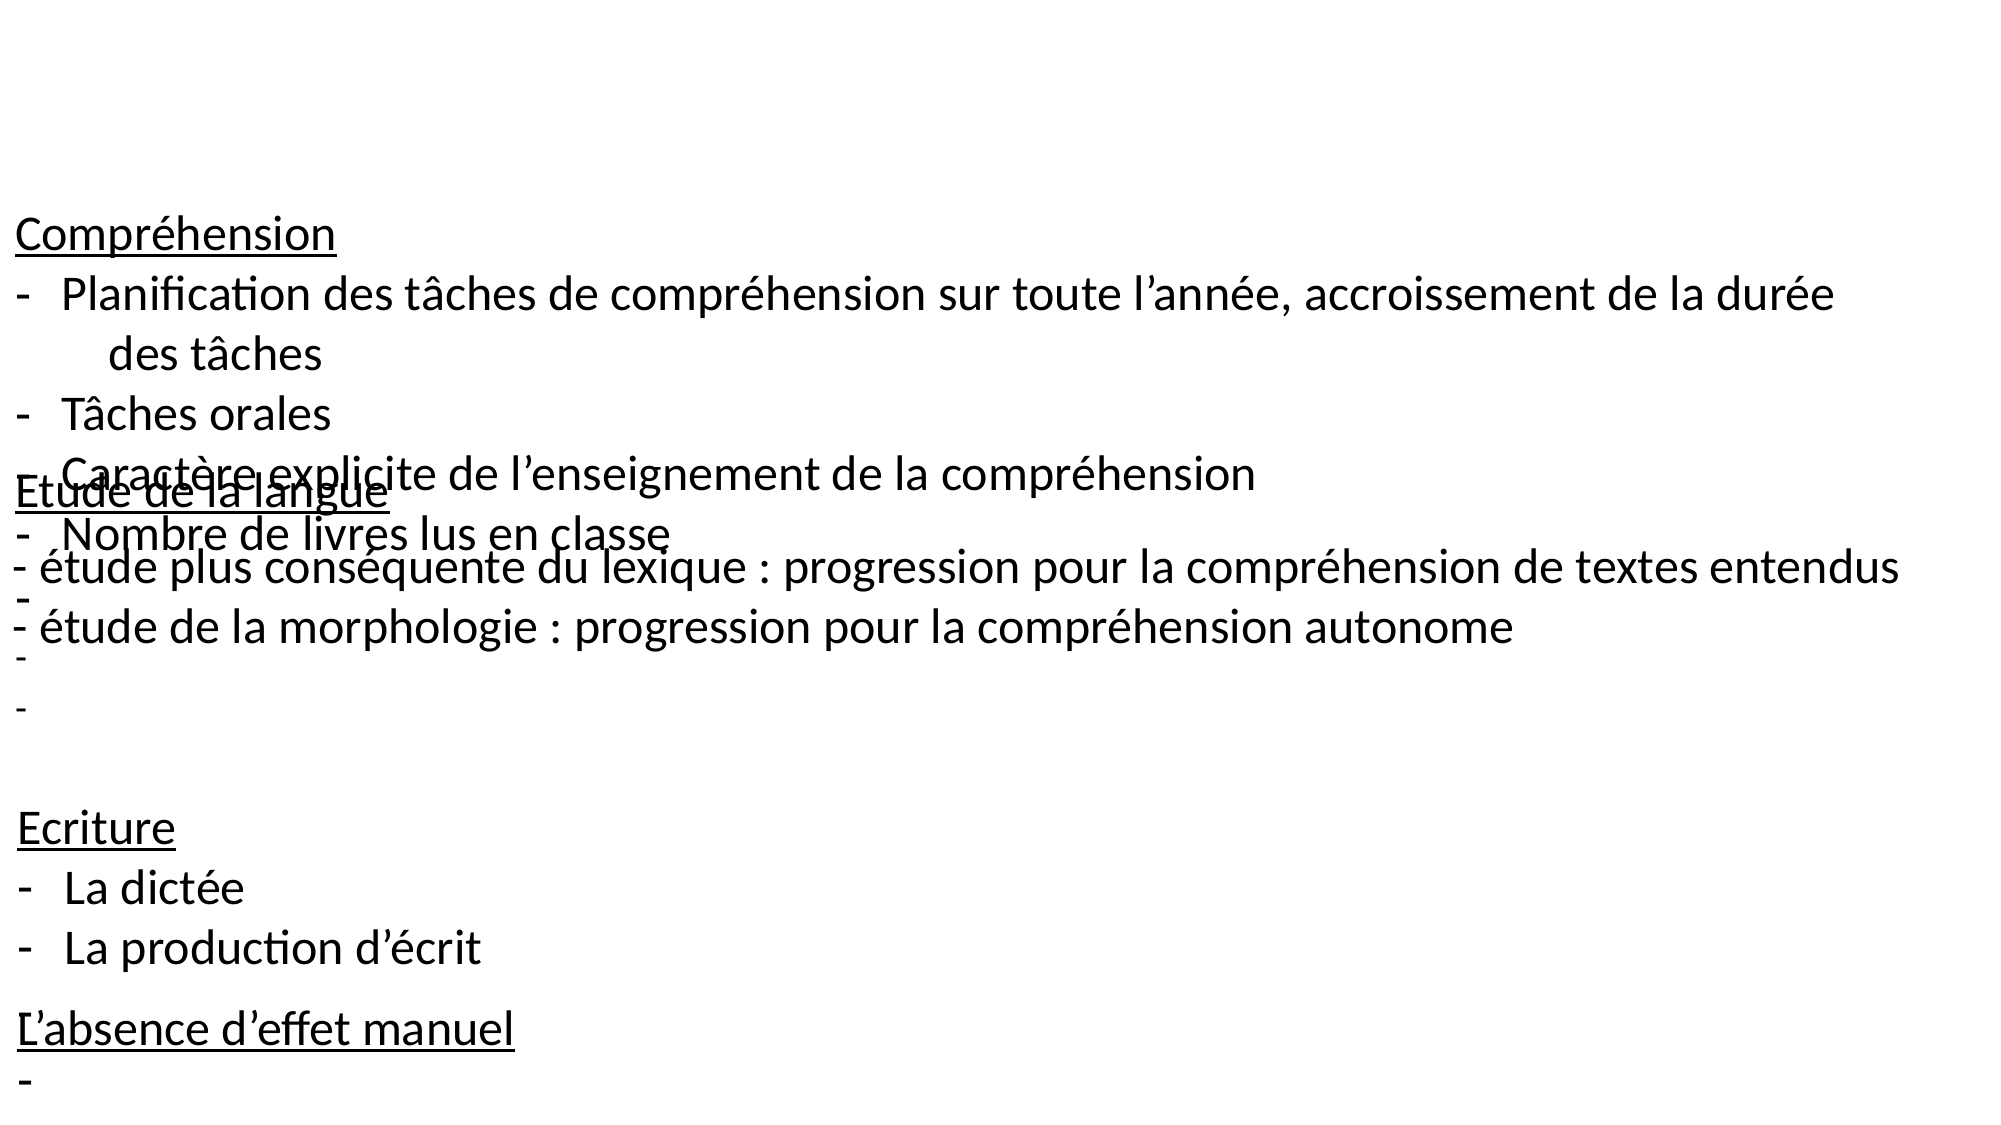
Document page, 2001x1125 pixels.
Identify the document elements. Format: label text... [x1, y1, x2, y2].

text_box - étude plus conséquente du lexique : progression pour la compréhension de textes entendus - étude de la morphologie : progression pour la compréhension autonome [0, 526, 1925, 661]
text_box L’absence d’effet manuel [3, 988, 531, 1063]
text_box Etude de la langue [0, 450, 571, 525]
text_box Compréhension Planification des tâches de compréhension sur toute l’année, accroissement de la durée des tâches Tâches orales Caractère explicite de l’enseignement de la compréhension Nombre de livres lus en classe [0, 193, 1923, 365]
text_box Ecriture La dictée La production d’écrit [3, 787, 1923, 939]
